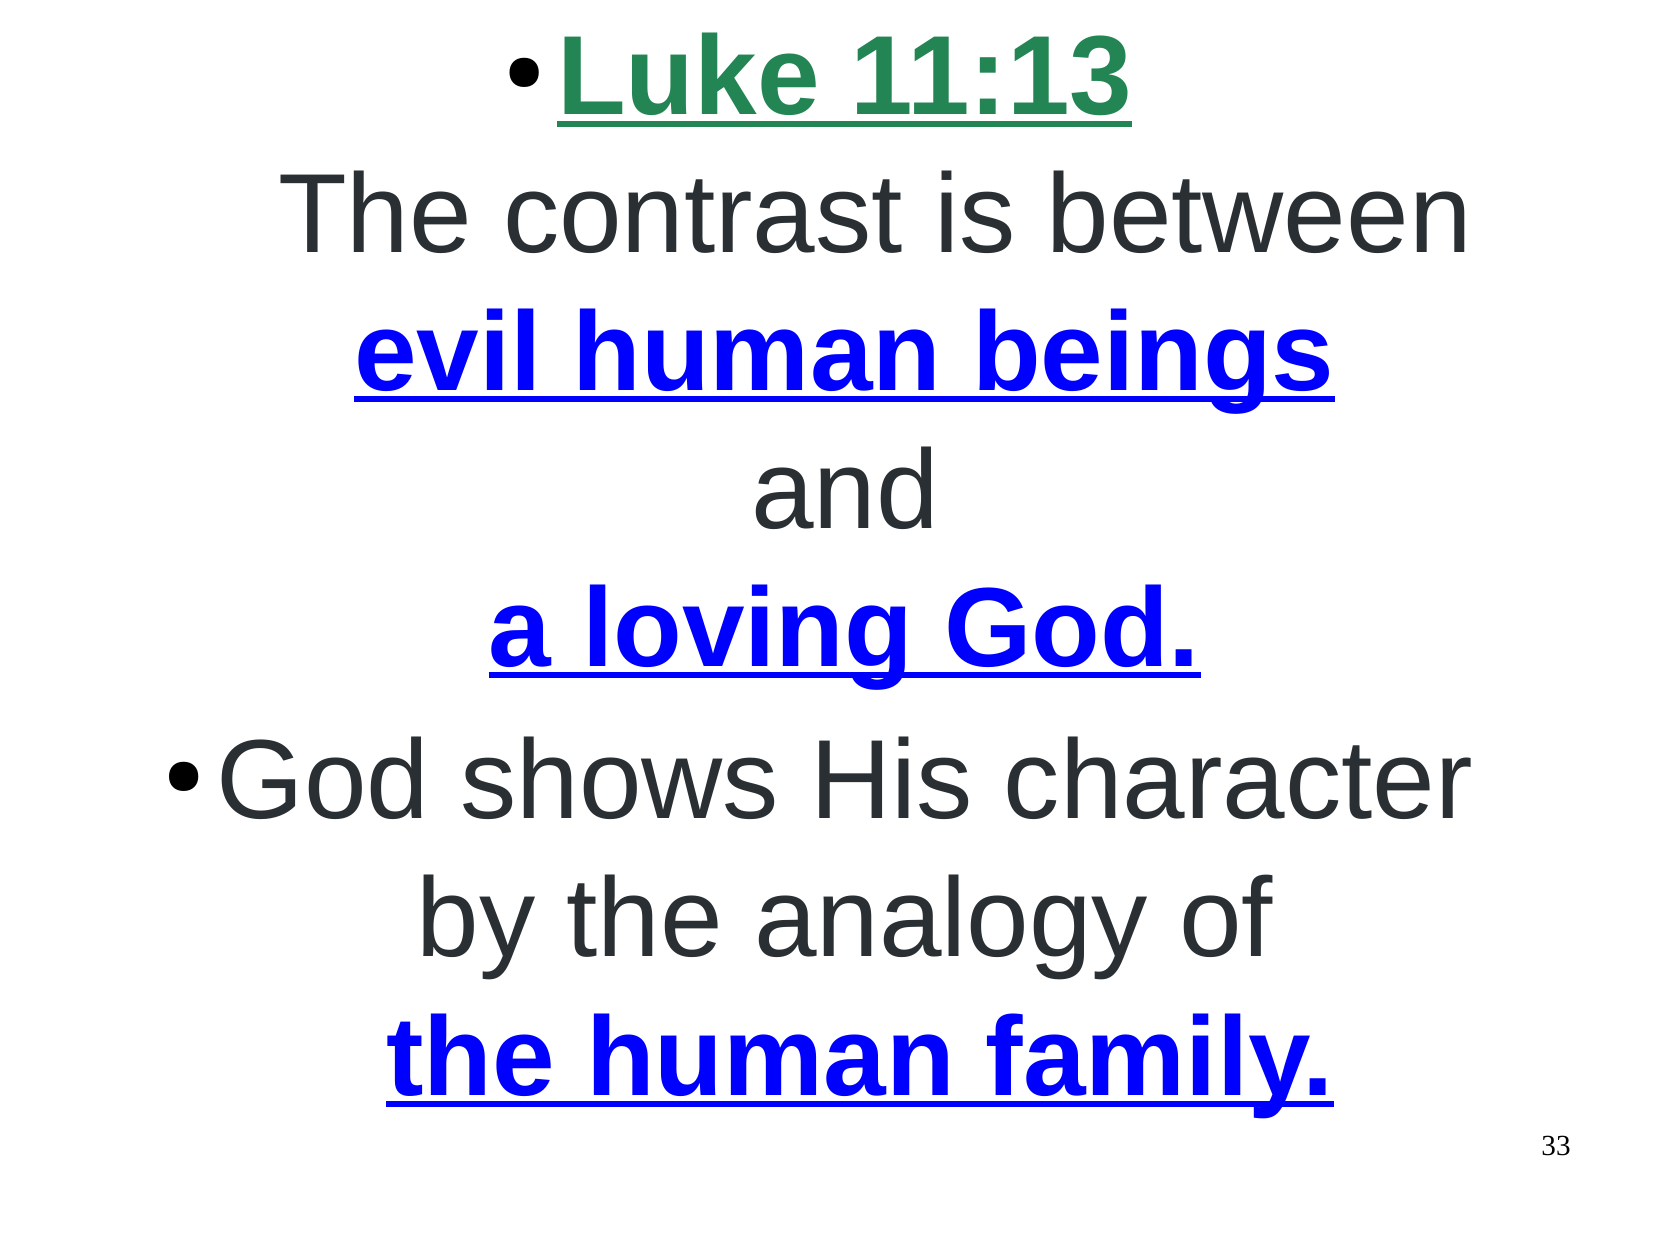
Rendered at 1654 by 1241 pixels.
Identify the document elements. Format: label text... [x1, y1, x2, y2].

list Luke 11:13 The contrast is between evil human beings and a loving God. God shows His character by the analogy of the human family. [0, 0, 1651, 1238]
